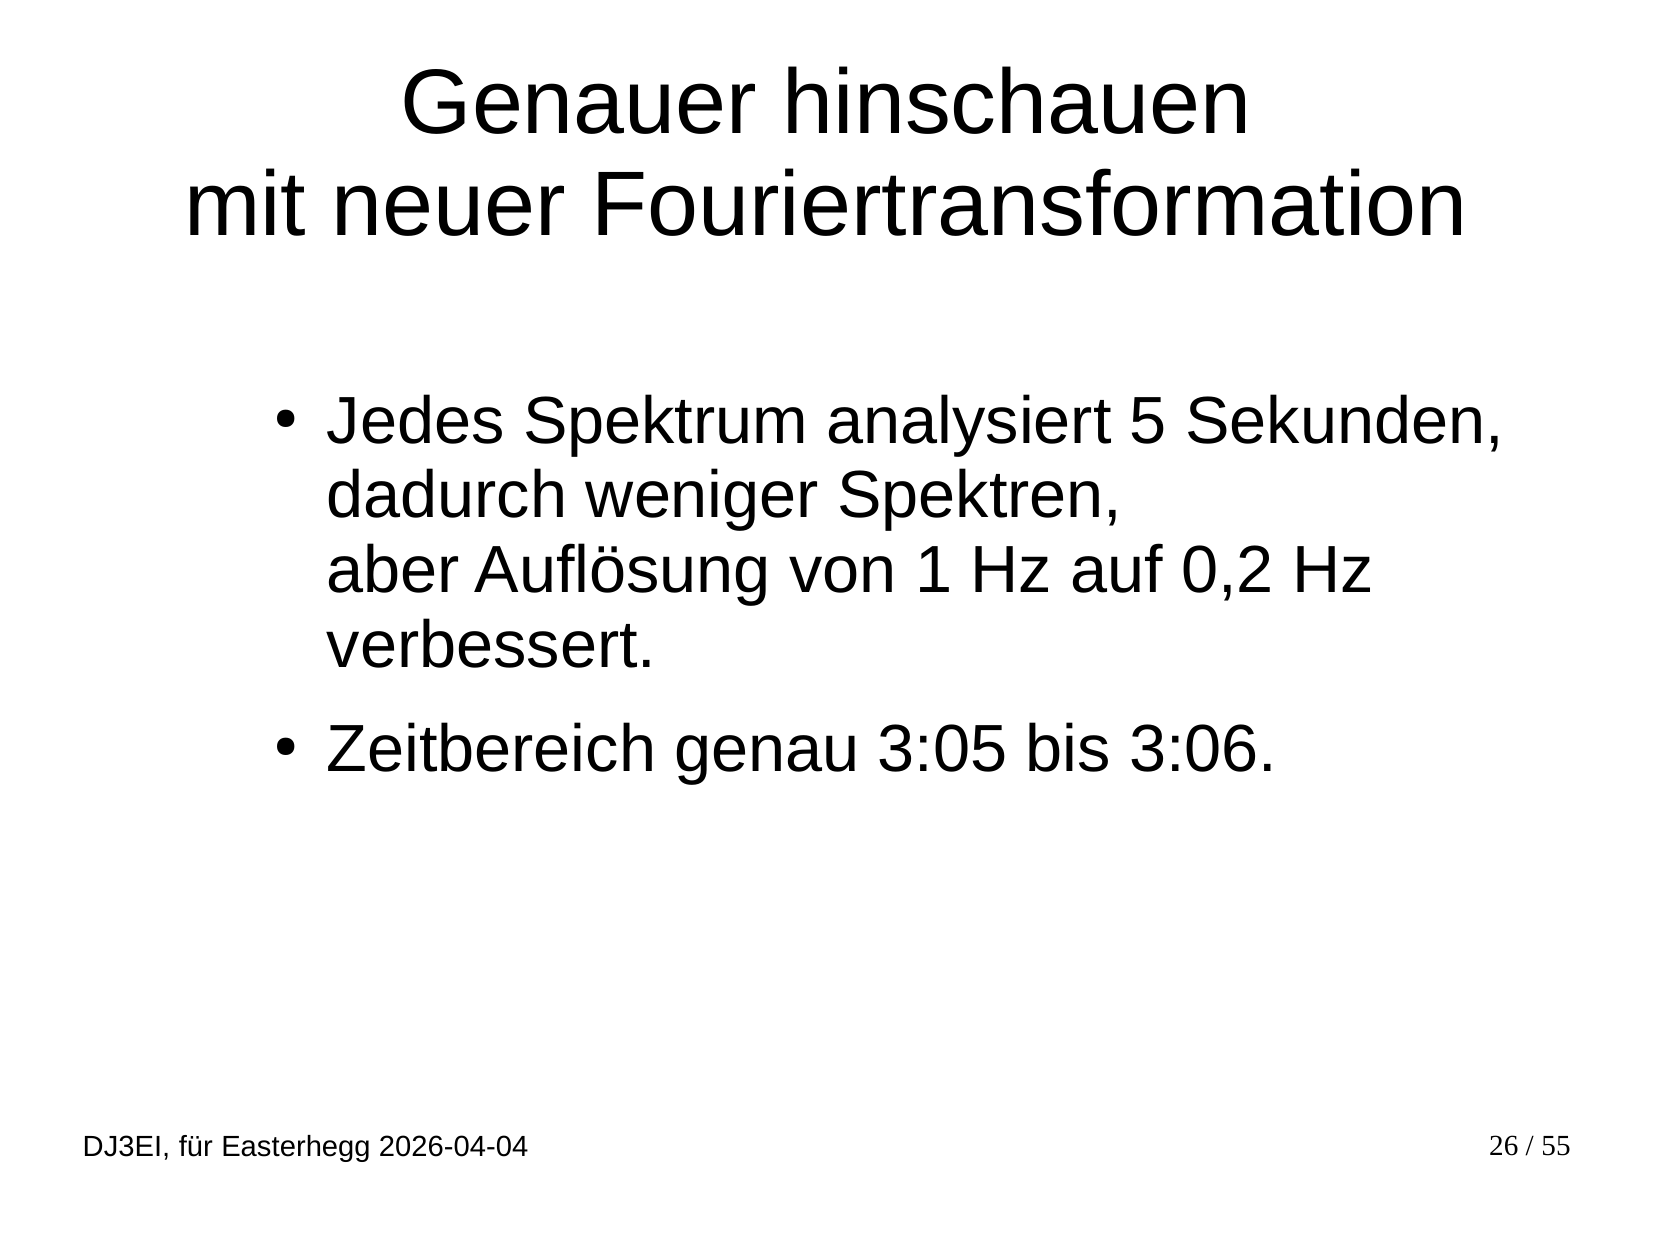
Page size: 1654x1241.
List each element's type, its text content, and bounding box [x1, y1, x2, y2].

title Genauer hinschauen mit neuer Fouriertransformation [82, 49, 1571, 257]
list Jedes Spektrum analysiert 5 Sekunden, dadurch weniger Spektren, aber Auflösung von 1 Hz auf 0,2 Hz verbessert. Zeitbereich genau 3:05 bis 3:06. [256, 382, 1566, 904]
